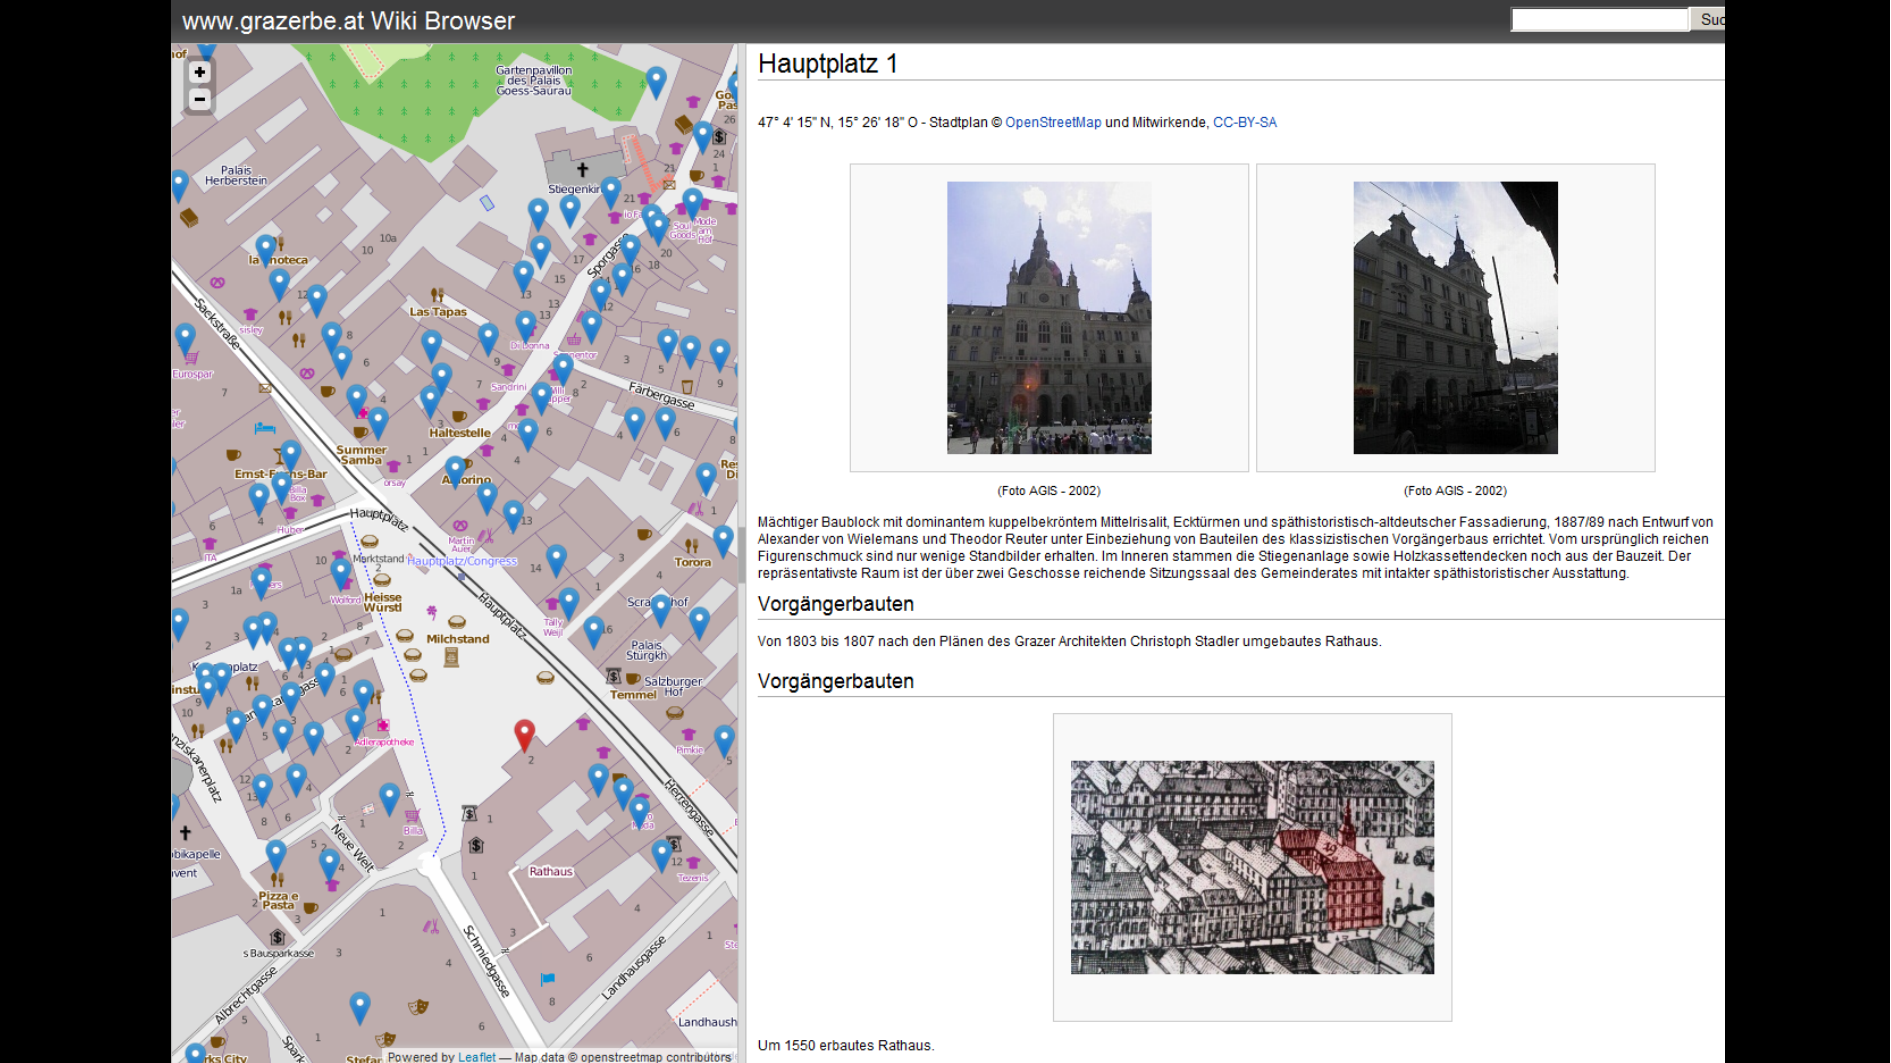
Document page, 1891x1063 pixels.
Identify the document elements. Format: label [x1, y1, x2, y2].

picture [171, 0, 1725, 1063]
